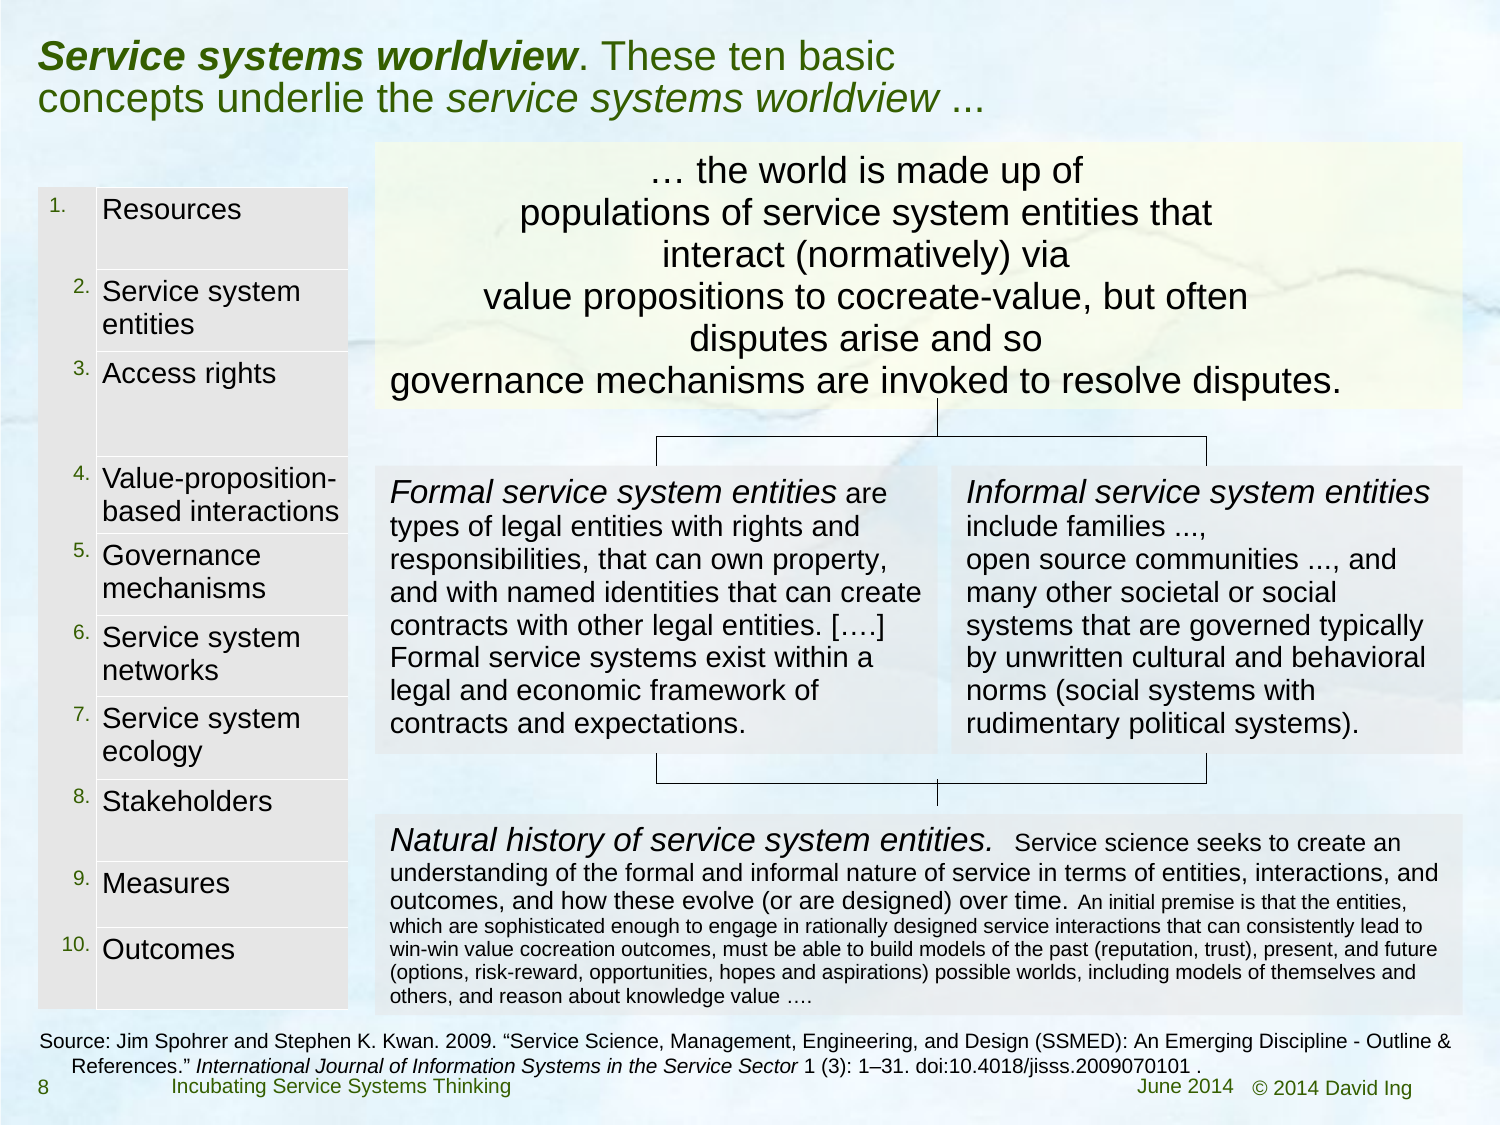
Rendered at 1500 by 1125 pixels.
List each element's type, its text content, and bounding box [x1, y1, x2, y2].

picture [0, 0, 1500, 1125]
table_cell 6. [38, 615, 96, 697]
table_cell Service system entities [97, 270, 348, 351]
table_cell Measures [97, 862, 348, 927]
text_box Informal service system entities include families ..., open source communities ..., and many other societal or social systems that are governed typically by unwritten cultural and behavioral norms (social systems with rudimentary political systems). [951, 465, 1463, 754]
table_header 1. [38, 187, 96, 269]
table_cell Outcomes [97, 928, 348, 1009]
table_cell 5. [38, 533, 96, 615]
table_cell Stakeholders [97, 780, 348, 861]
title Service systems worldview. These ten basic concepts underlie the service systems worldview ... [37, 37, 1016, 152]
table_cell 7. [38, 697, 96, 779]
text_box Source: Jim Spohrer and Stephen K. Kwan. 2009. “Service Science, Management, Engineering, and Design (SSMED): An Emerging Discipline - Outline & References.” International Journal of Information Systems in the Service Sector 1 (3): 1–31. doi:10.4018/jisss.2009070101 . [24, 1020, 1495, 1108]
table_cell 4. [38, 456, 96, 533]
table_cell [348, 269, 402, 351]
table_cell 8. [38, 779, 96, 861]
table_cell [348, 351, 402, 456]
text_box … the world is made up of populations of service system entities that interact (normatively) via value propositions to cocreate-value, but often disputes arise and so governance mechanisms are invoked to resolve disputes. [375, 142, 1463, 409]
table_header Resources [97, 188, 348, 269]
table_cell 3. [38, 351, 96, 456]
table_cell 9. [38, 861, 96, 927]
table_cell [348, 456, 402, 533]
table_cell [348, 697, 402, 779]
table_cell Service system networks [97, 616, 348, 696]
table_cell [348, 779, 402, 861]
table_cell [348, 533, 375, 615]
table_cell 10. [38, 927, 96, 1009]
table_cell Service system ecology [97, 697, 348, 779]
table_header [348, 187, 402, 269]
table_cell [348, 861, 375, 927]
table_cell Access rights [97, 352, 348, 456]
table_cell Value-proposition-based interactions [97, 457, 348, 533]
table_cell [348, 927, 375, 1009]
table_cell Governance mechanisms [97, 534, 348, 615]
text_box Natural history of service system entities. Service science seeks to create an understanding of the formal and informal nature of service in terms of entities, interactions, and outcomes, and how these evolve (or are designed) over time. An initial premise is that the entities, which are sophisticated enough to engage in rationally designed service interactions that can consistently lead to win-win value cocreation outcomes, must be able to build models of the past (reputation, trust), present, and future (options, risk-reward, opportunities, hopes and aspirations) possible worlds, including models of themselves and others, and reason about knowledge value …. [375, 814, 1463, 1016]
text_box Formal service system entities are types of legal entities with rights and responsibilities, that can own property, and with named identities that can create contracts with other legal entities. [….] Formal service systems exist within a legal and economic framework of contracts and expectations. [375, 465, 938, 754]
table_cell [348, 615, 375, 697]
table_cell 2. [38, 269, 96, 351]
